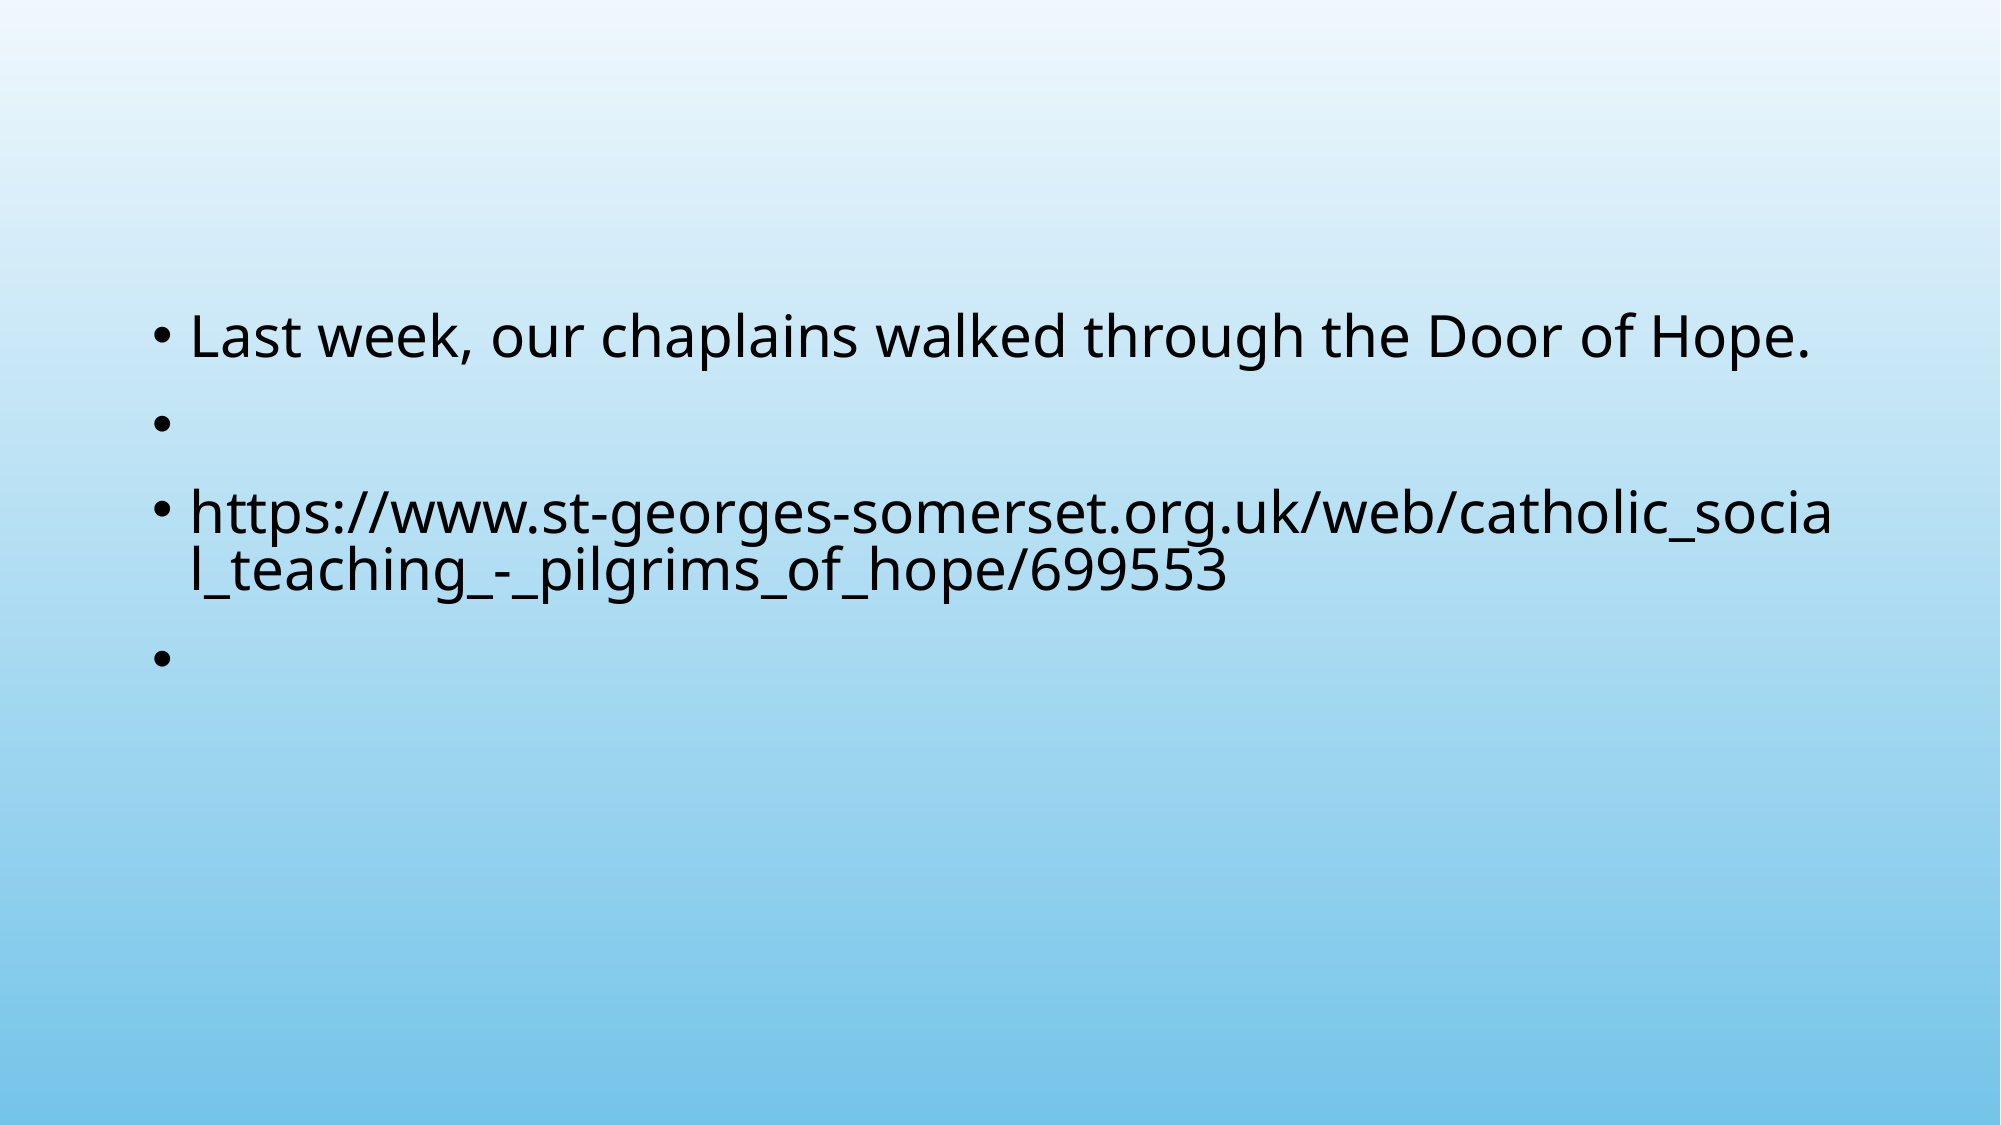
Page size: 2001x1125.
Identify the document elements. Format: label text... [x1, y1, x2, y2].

list Last week, our chaplains walked through the Door of Hope. https://www.st-georges-somerset.org.uk/web/catholic_social_teaching_-_pilgrims_of_hope/699553 [137, 299, 1863, 1014]
